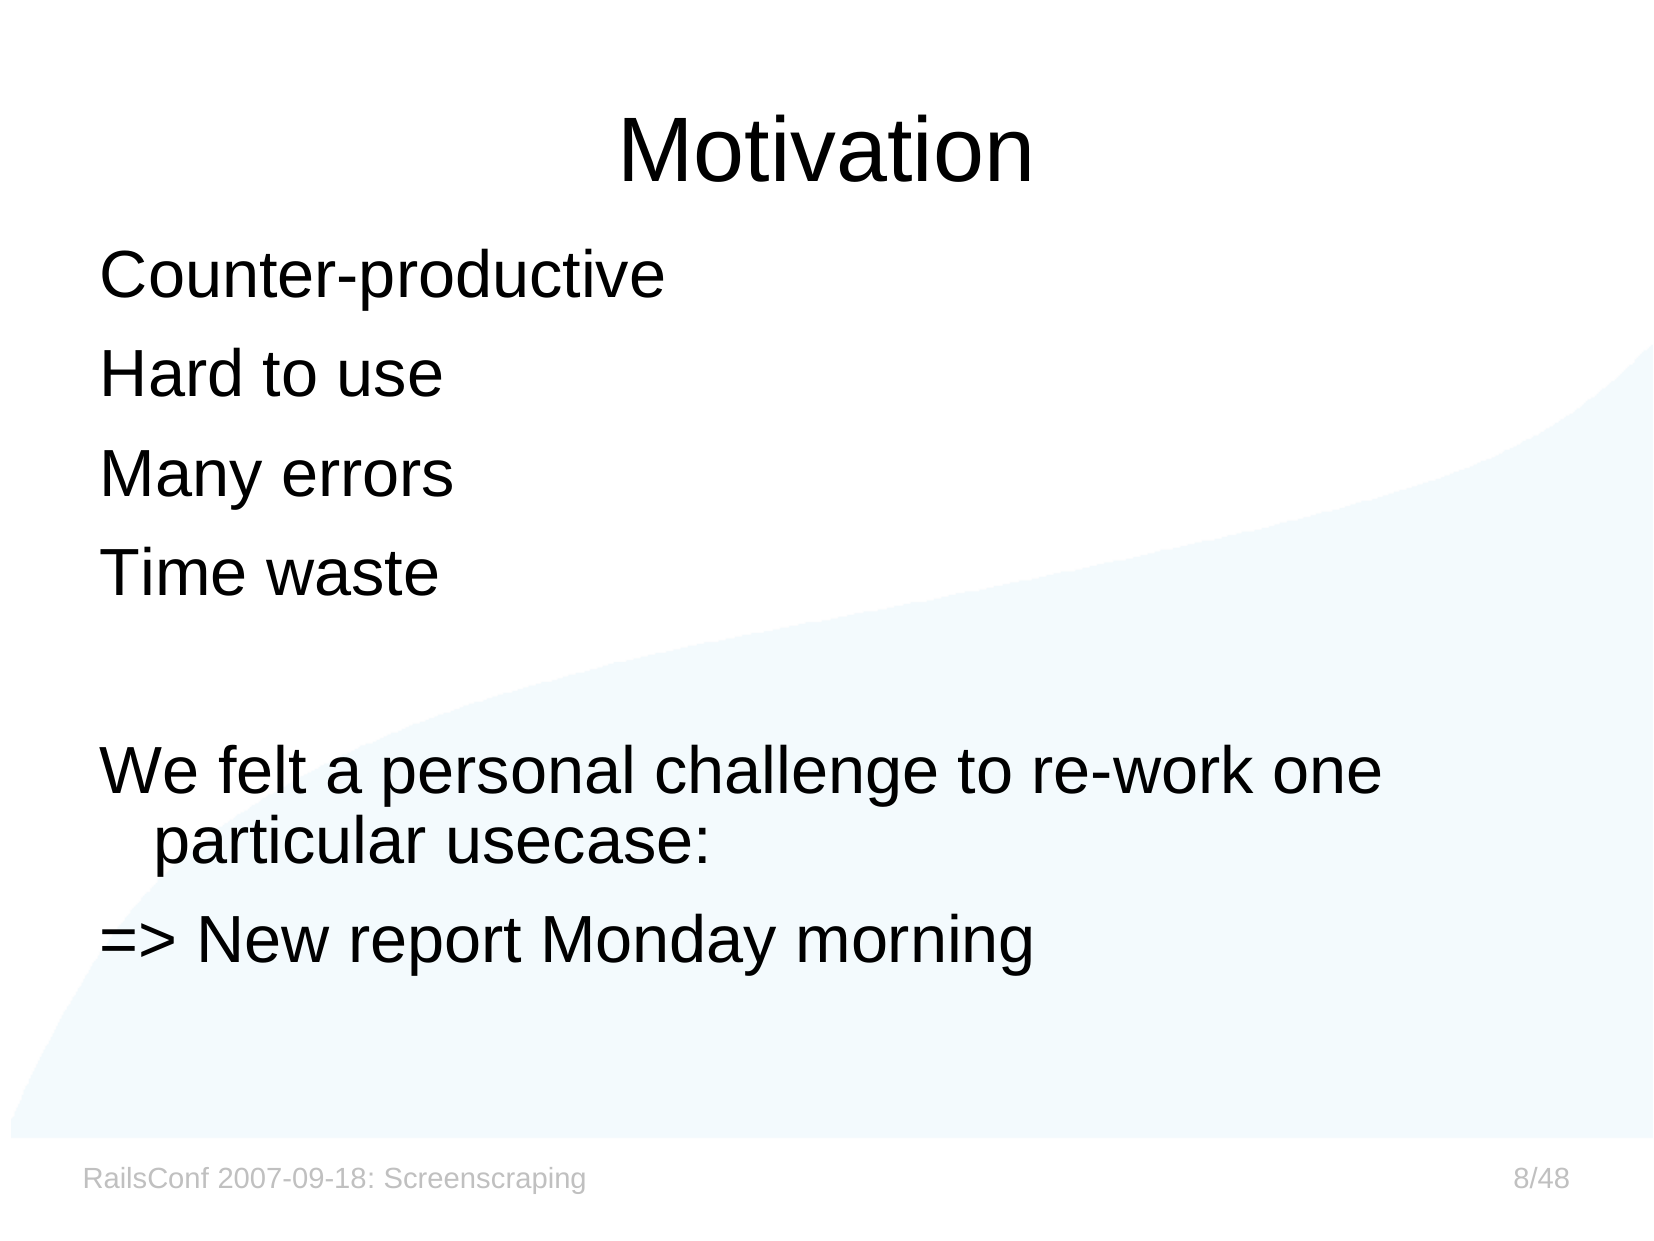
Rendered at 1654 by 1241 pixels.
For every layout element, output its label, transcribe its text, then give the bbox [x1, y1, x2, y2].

title Motivation [82, 56, 1571, 242]
picture [11, 0, 1653, 1231]
list Counter-productive Hard to use Many errors Time waste We felt a personal challenge to re-work one particular usecase: => New report Monday morning [82, 242, 1571, 1096]
